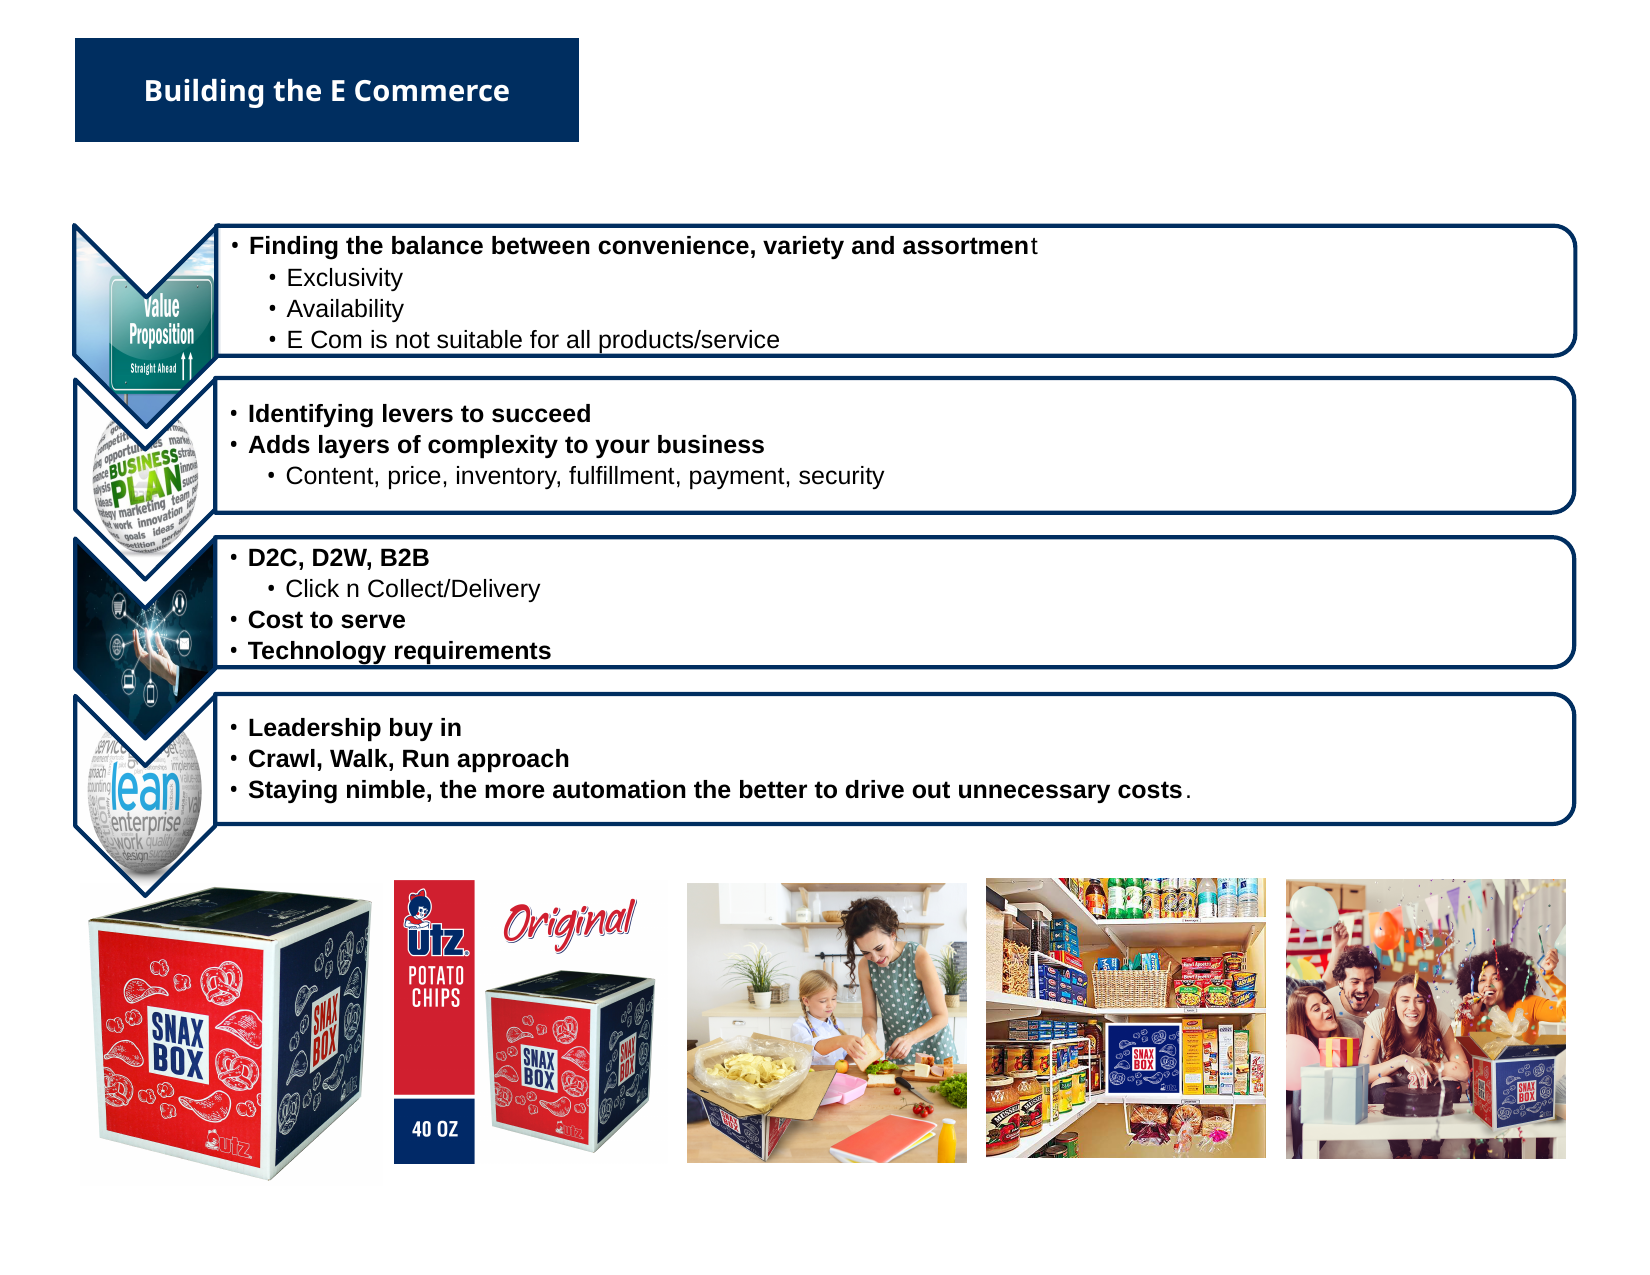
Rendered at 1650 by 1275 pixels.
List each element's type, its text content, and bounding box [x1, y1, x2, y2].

list [42, 161, 1360, 959]
text_box [74, 225, 218, 428]
picture [986, 878, 1266, 1158]
text_box Leadership buy in Crawl, Walk, Run approach Staying nimble, the more automation the better to drive out unnecessary costs. [215, 694, 1575, 824]
picture [687, 883, 967, 1163]
text_box Identifying levers to succeed Adds layers of complexity to your business Content, price, inventory, fulfillment, payment, security [215, 377, 1575, 513]
text_box D2C, D2W, B2B Click n Collect/Delivery Cost to serve Technology requirements [215, 537, 1575, 668]
text_box [75, 538, 216, 739]
picture [1286, 879, 1566, 1159]
text_box [75, 695, 216, 896]
text_box Finding the balance between convenience, variety and assortment Exclusivity Availability E Com is not suitable for all products/service [216, 225, 1576, 356]
picture [80, 959, 383, 1186]
text_box Building the E Commerce [75, 38, 579, 142]
picture [394, 880, 668, 1164]
text_box [75, 379, 215, 580]
